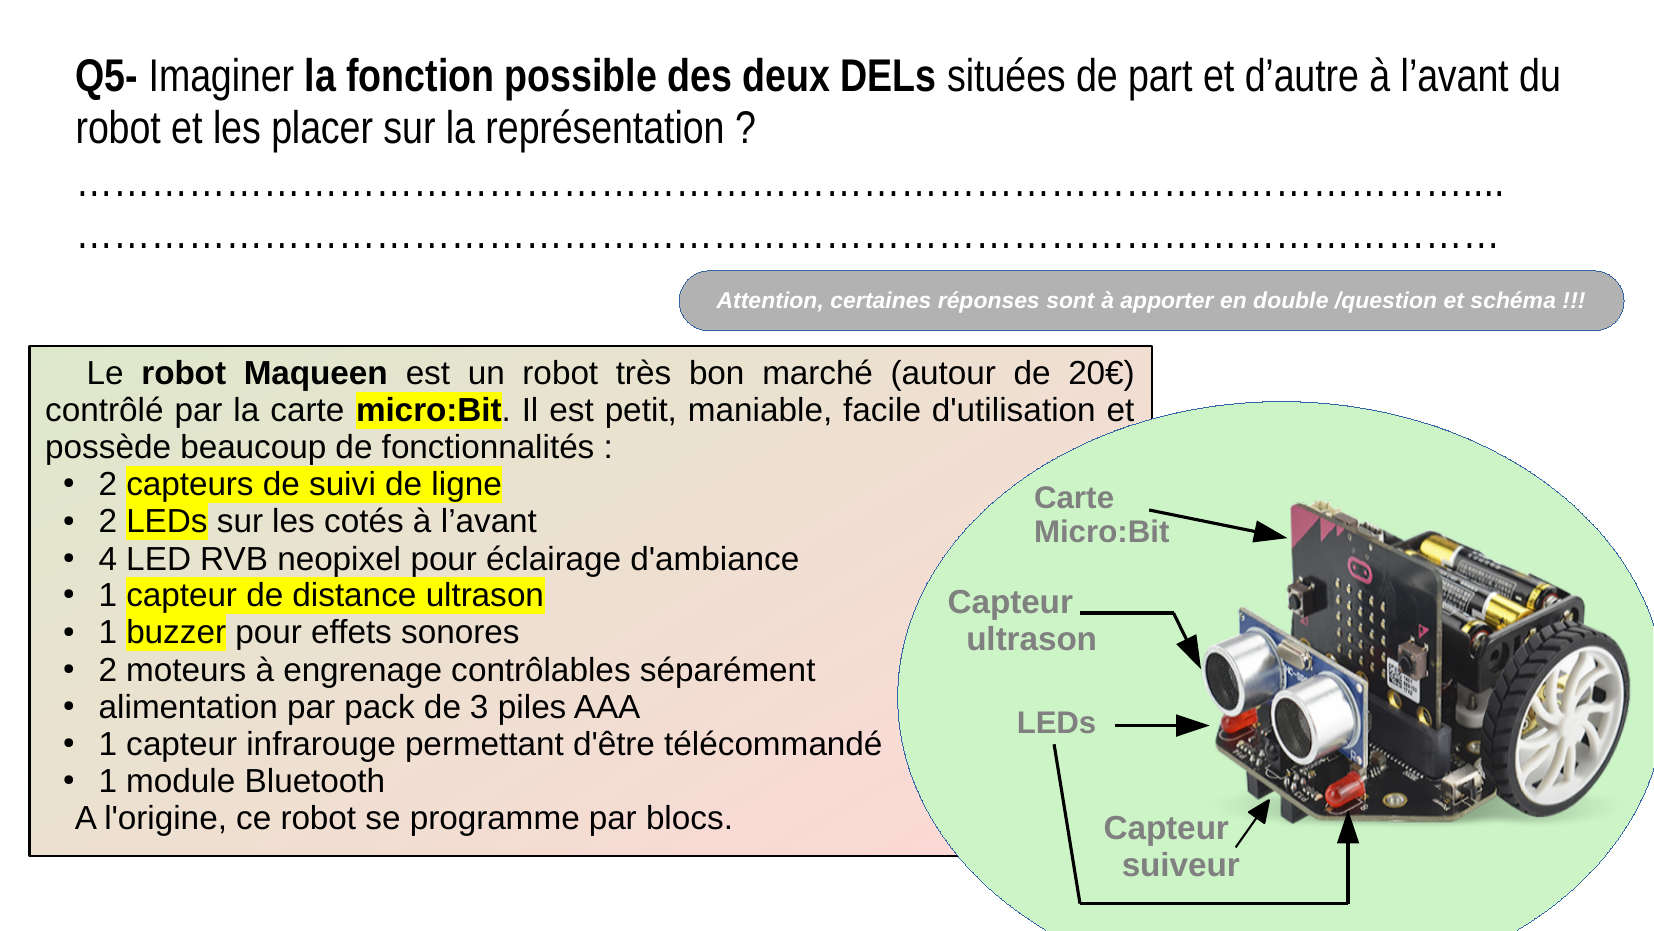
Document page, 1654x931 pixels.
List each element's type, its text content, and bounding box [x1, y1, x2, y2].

text_box [897, 481, 1605, 931]
text_box Capteur suiveur [1088, 801, 1262, 900]
text_box [1058, 727, 1346, 902]
picture [1172, 472, 1654, 857]
text_box Carte Micro:Bit [1019, 472, 1210, 570]
text_box Le robot Maqueen est un robot très bon marché (autour de 20€) contrôlé par la carte micro:Bit. Il est petit, maniable, facile d'utilisation et possède beaucoup de fonctionnalités : 2 capteurs de suivi de ligne 2 LEDs sur les cotés à l’avant 4 LED RVB neopixel pour éclairage d'ambiance 1 capteur de distance ultrason 1 buzzer pour effets sonores 2 moteurs à engrenage contrôlables séparément alimentation par pack de 3 piles AAA 1 capteur infrarouge permettant d'être télécommandé 1 module Bluetooth A l'origine, ce robot se programme par blocs. [29, 346, 1152, 857]
text_box Q5- Imaginer la fonction possible des deux DELs situées de part et d’autre à l’avant du robot et les placer sur la représentation ? …………………………………………………………………………………………………....…………………………………………………………………………………………………… [60, 41, 1595, 281]
text_box LEDs [1002, 697, 1132, 755]
text_box [1032, 401, 1531, 472]
text_box Attention, certaines réponses sont à apporter en double /question et schéma !!! [679, 270, 1625, 331]
text_box Capteur ultrason [933, 575, 1124, 674]
